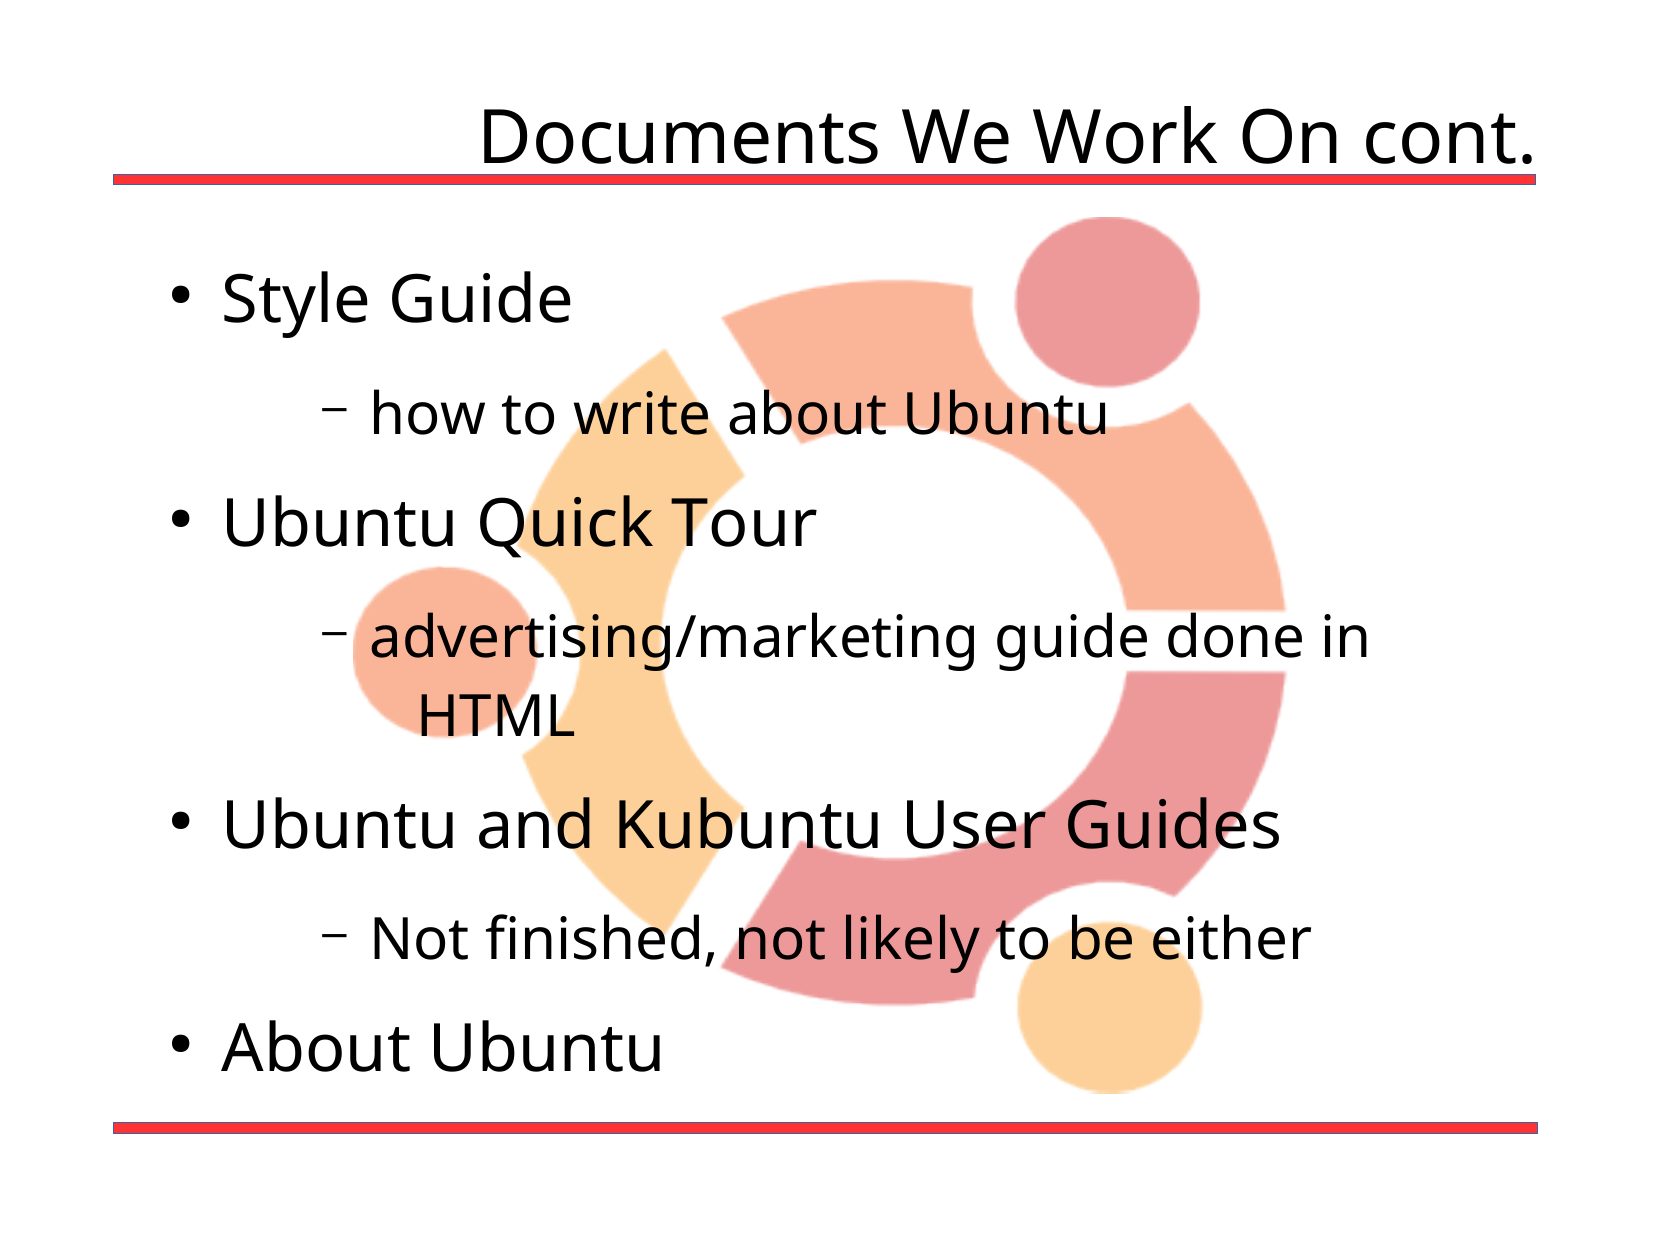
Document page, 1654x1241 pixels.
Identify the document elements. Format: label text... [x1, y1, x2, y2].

title Documents We Work On cont. [125, 70, 1538, 198]
list Style Guide how to write about Ubuntu Ubuntu Quick Tour advertising/marketing guide done in HTML Ubuntu and Kubuntu User Guides Not finished, not likely to be either About Ubuntu [133, 251, 1530, 1119]
